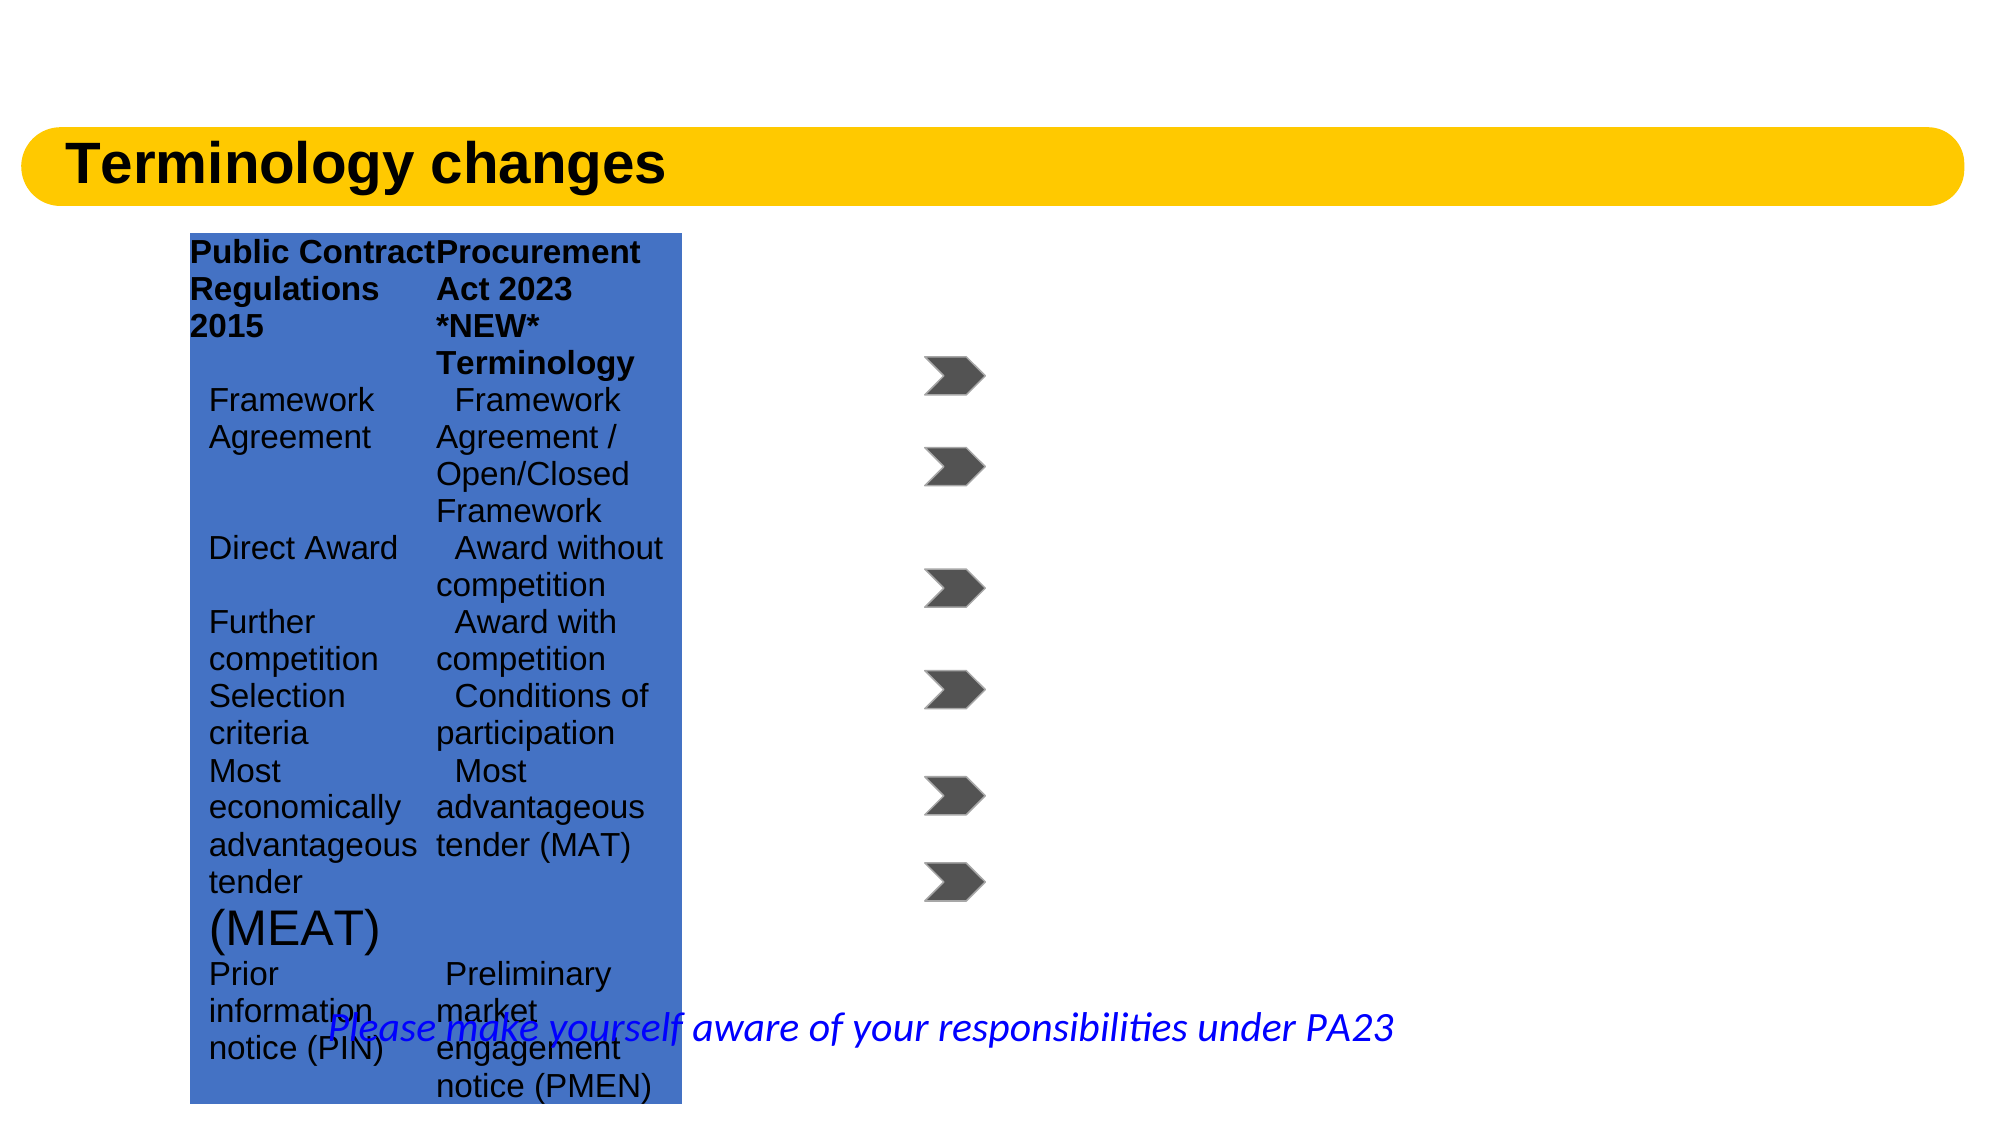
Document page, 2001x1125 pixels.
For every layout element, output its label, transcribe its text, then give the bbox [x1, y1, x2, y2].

table_cell Selection criteria [190, 678, 436, 752]
table_cell Preliminary market engagement notice (PMEN) [436, 1039, 682, 1104]
table_cell Direct Award [190, 530, 436, 604]
text_box [924, 776, 986, 815]
table_cell Framework Agreement / Open/Closed Framework [436, 381, 682, 530]
title Terminology changes [65, 125, 1638, 264]
table_cell Framework Agreement [190, 381, 436, 530]
text_box [924, 569, 986, 608]
text_box [924, 862, 986, 902]
text_box [924, 670, 986, 709]
table_cell Preliminary market engagement notice (PMEN) [436, 956, 682, 984]
table_cell Conditions of participation [436, 678, 682, 752]
text_box Please make yourself aware of your responsibilities under PA23 [312, 984, 1720, 1039]
table_cell Further competition [190, 604, 436, 678]
table_header Public Contract Regulations 2015 [190, 233, 436, 381]
table_cell Prior information notice (PIN) [190, 956, 436, 1104]
table_cell Most economically advantageous tender (MEAT) [190, 752, 436, 956]
table_header Procurement Act 2023 *NEW* Terminology [436, 233, 682, 381]
text_box [924, 356, 986, 395]
text_box [924, 447, 986, 486]
table_cell Most advantageous tender (MAT) [436, 752, 682, 956]
table_cell Award with competition [436, 604, 682, 678]
table_cell Award without competition [436, 530, 682, 604]
